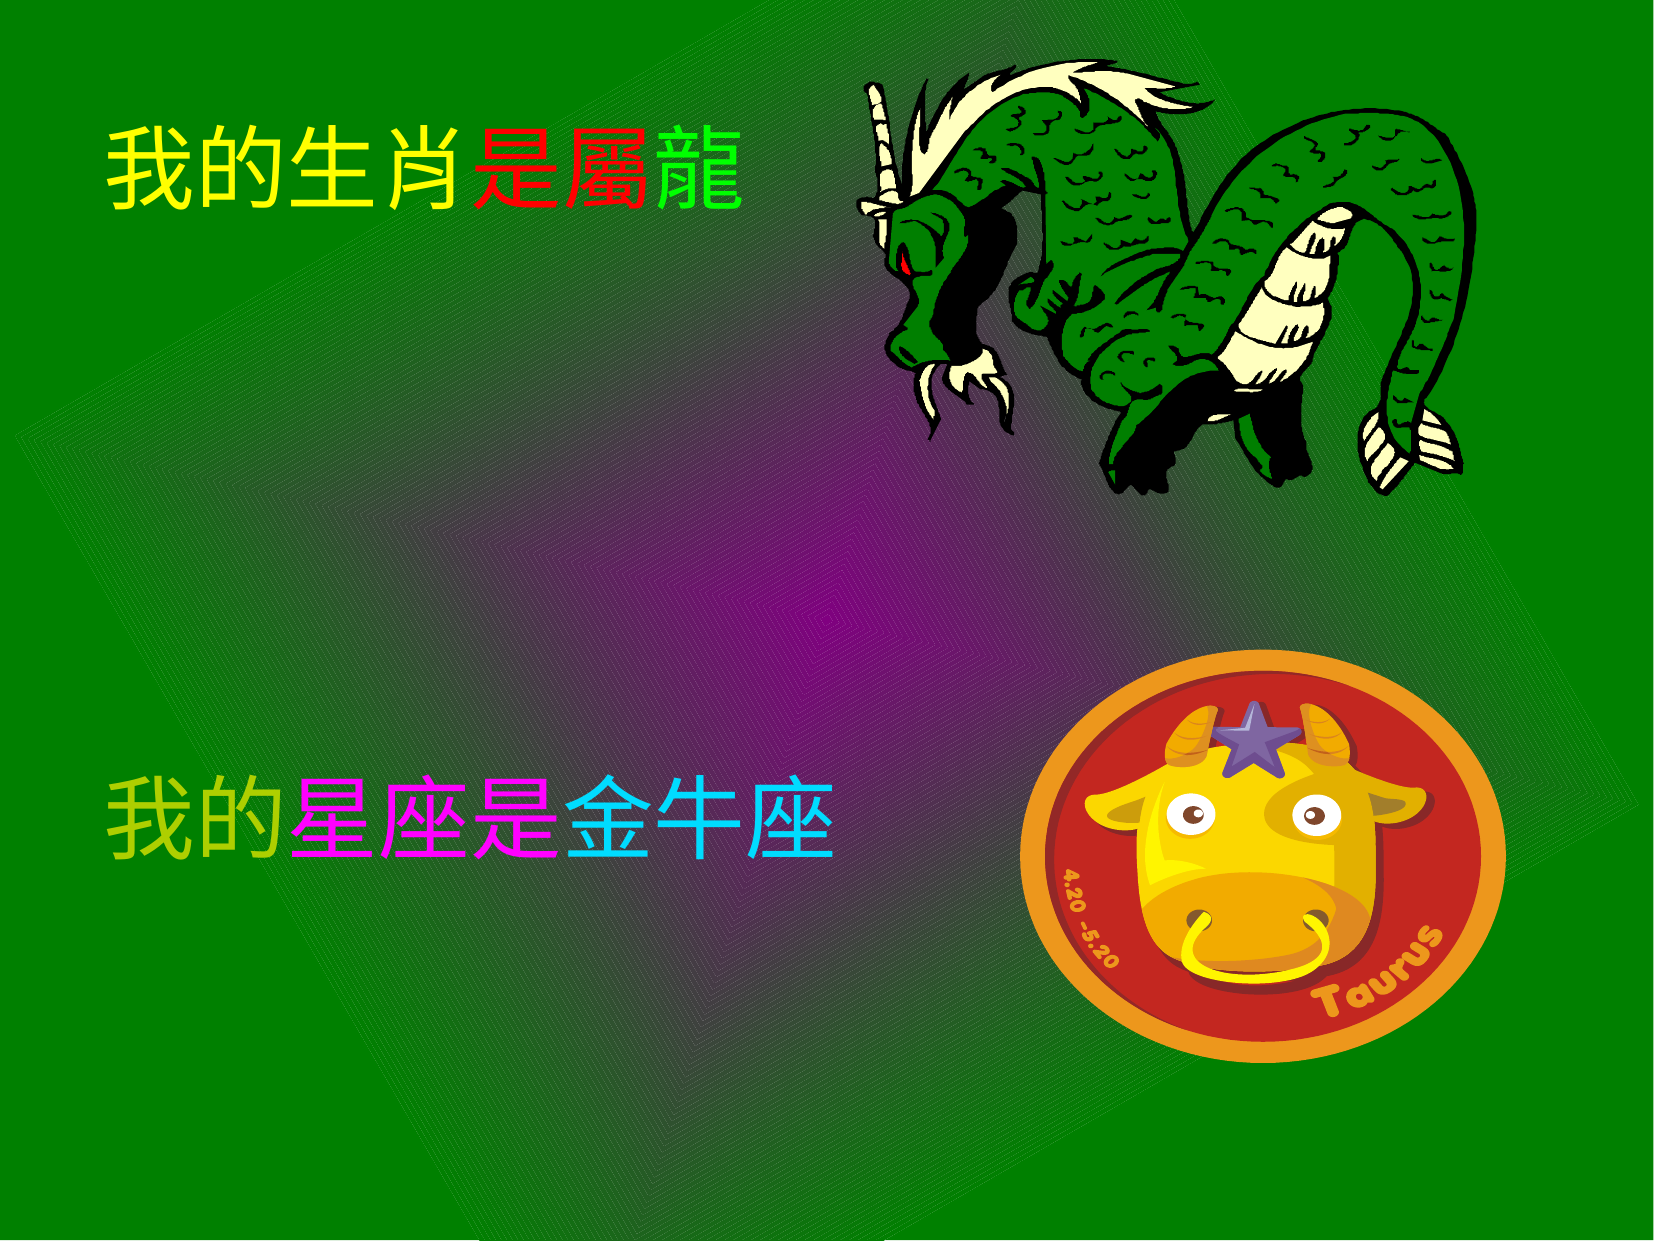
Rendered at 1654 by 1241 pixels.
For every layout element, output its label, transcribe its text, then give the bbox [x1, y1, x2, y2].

text_box 我的星座是金牛座 [88, 738, 855, 974]
picture [856, 59, 1477, 496]
text_box 我的生肖是屬龍 [88, 88, 763, 394]
picture [1020, 649, 1506, 1063]
